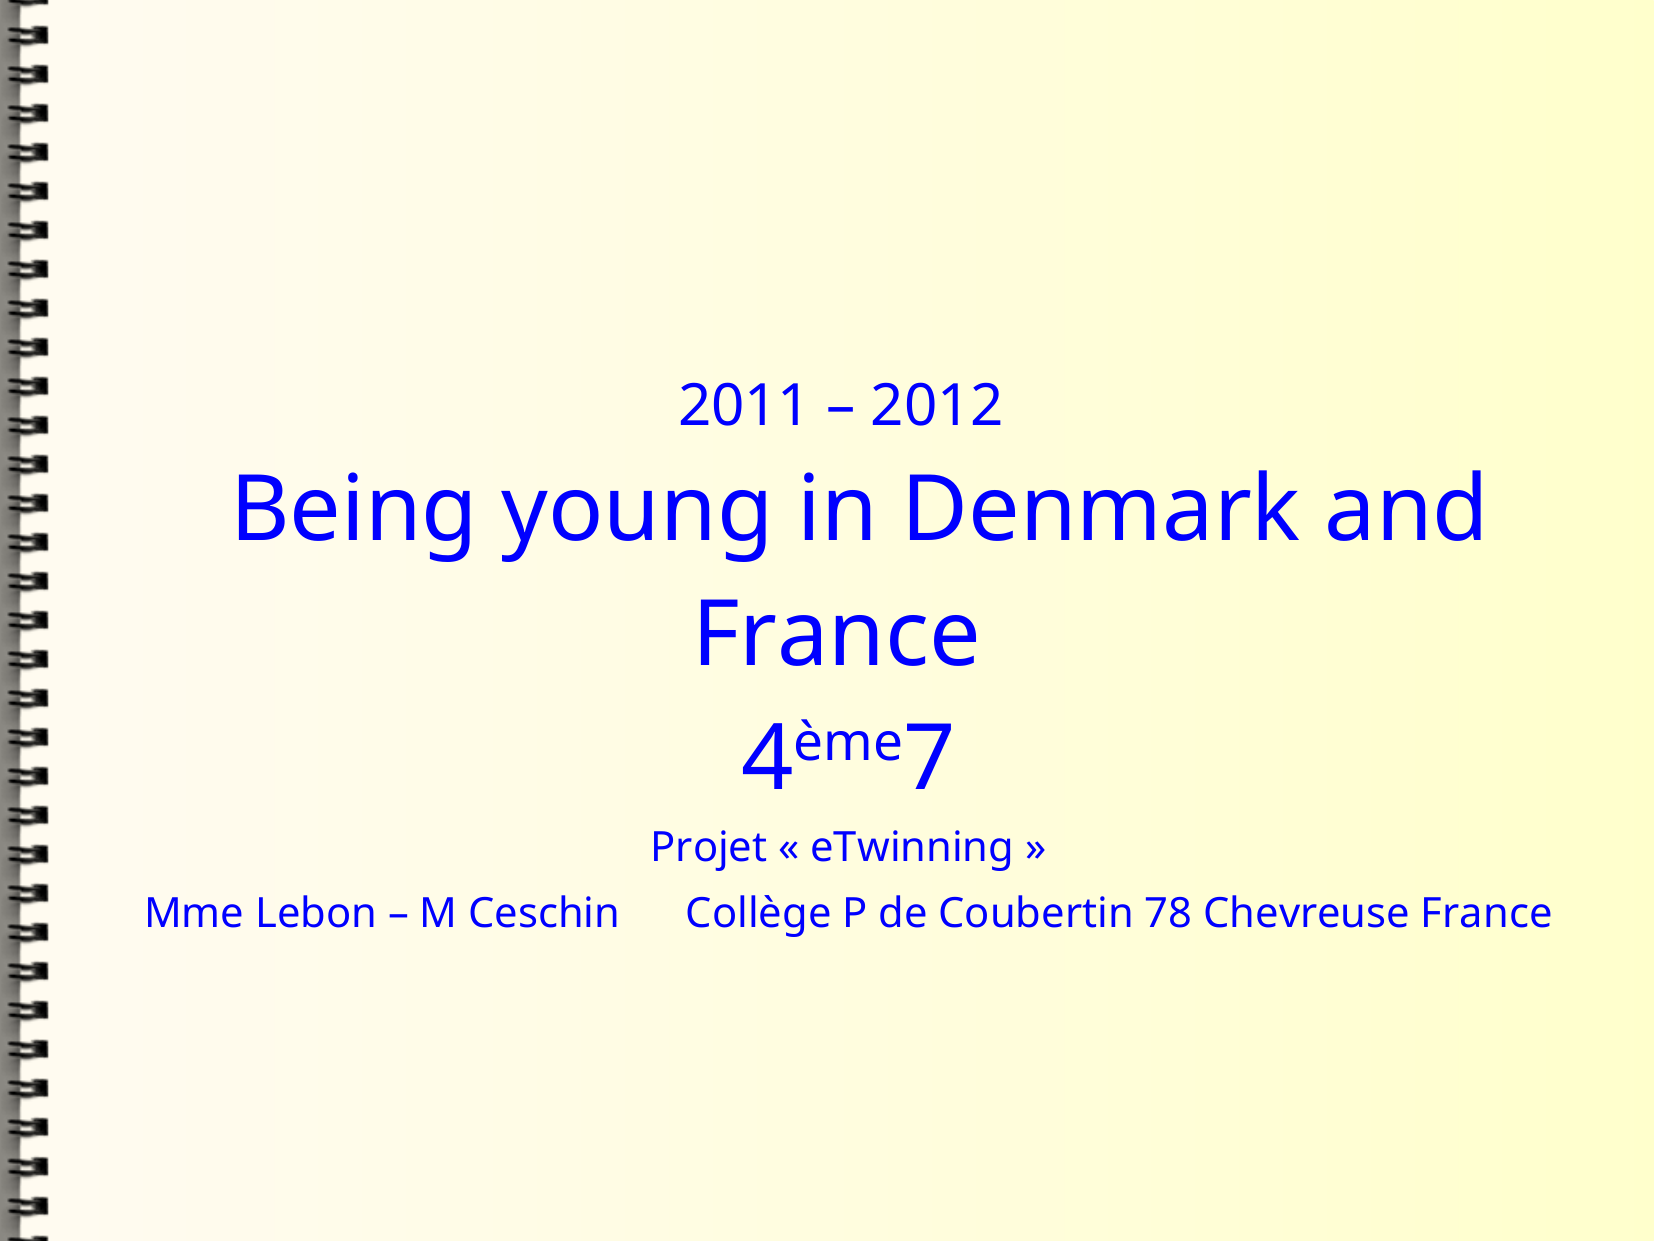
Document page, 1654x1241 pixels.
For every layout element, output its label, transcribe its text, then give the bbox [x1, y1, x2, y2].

title 2011 – 2012 Being young in Denmark and France 4ème7 Projet « eTwinning » Mme Lebon – M Ceschin Collège P de Coubertin 78 Chevreuse France [104, 35, 1593, 1227]
picture [0, 0, 1654, 1241]
